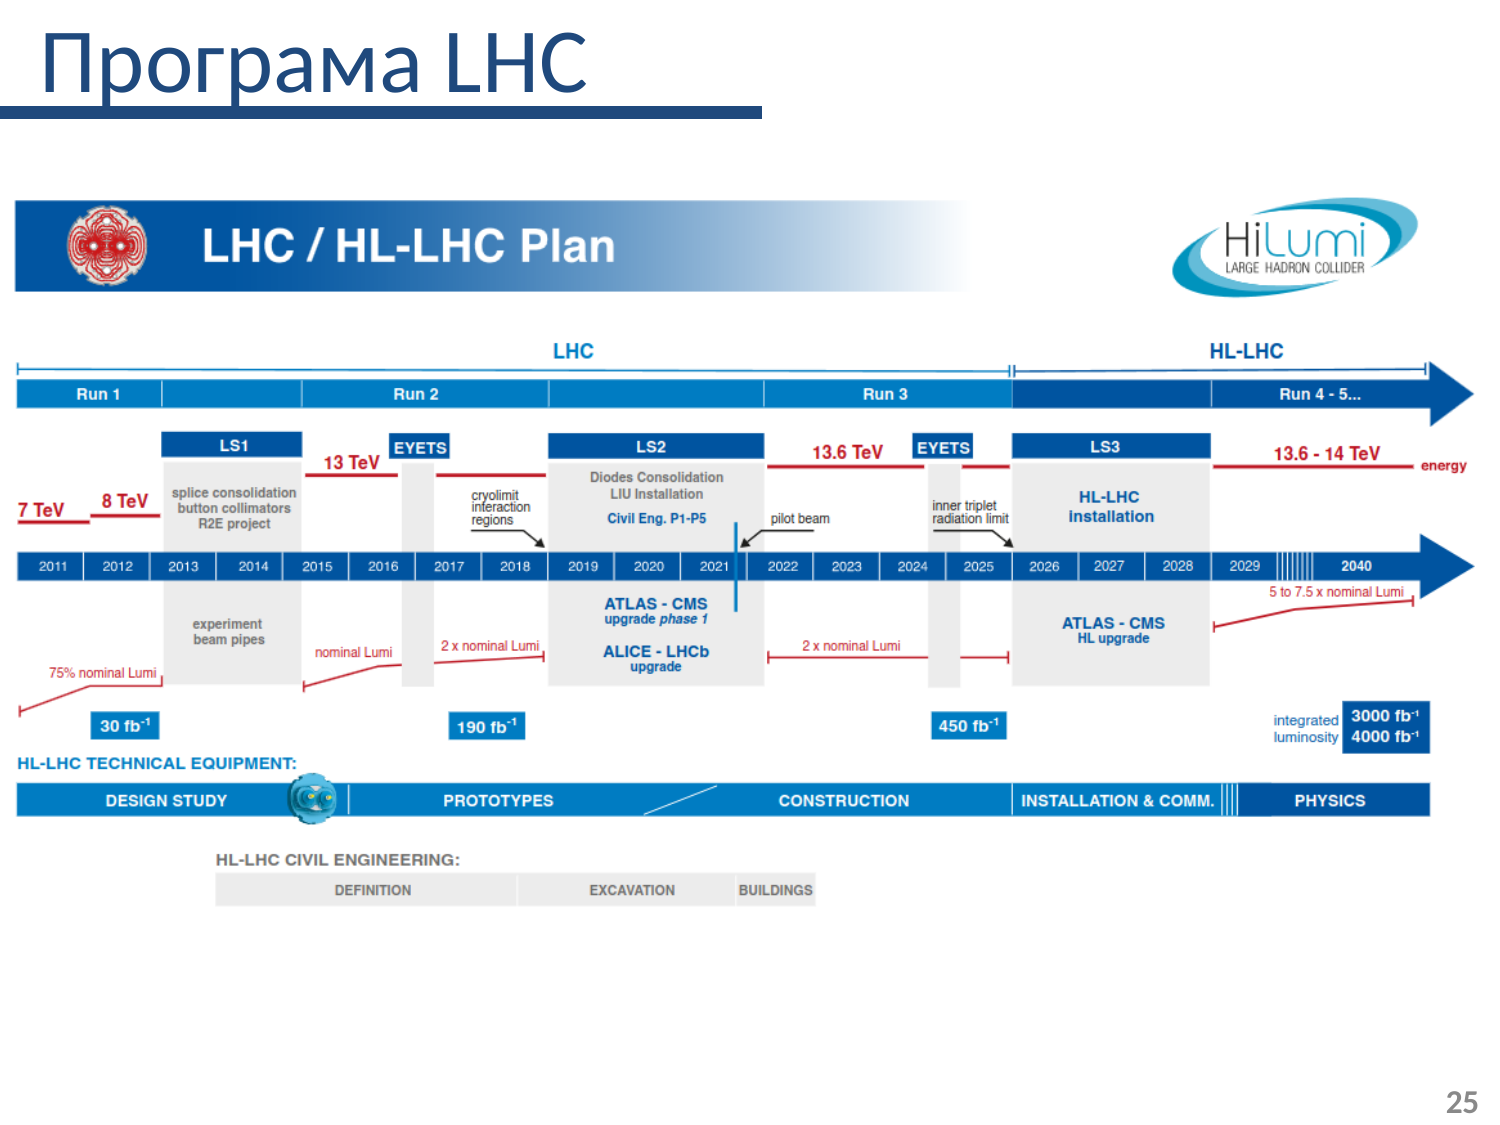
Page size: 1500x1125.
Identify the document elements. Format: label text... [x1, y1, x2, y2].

slide_number <number> [1376, 1082, 1495, 1118]
title Програма LHC [24, 6, 1475, 107]
picture [0, 127, 1498, 971]
